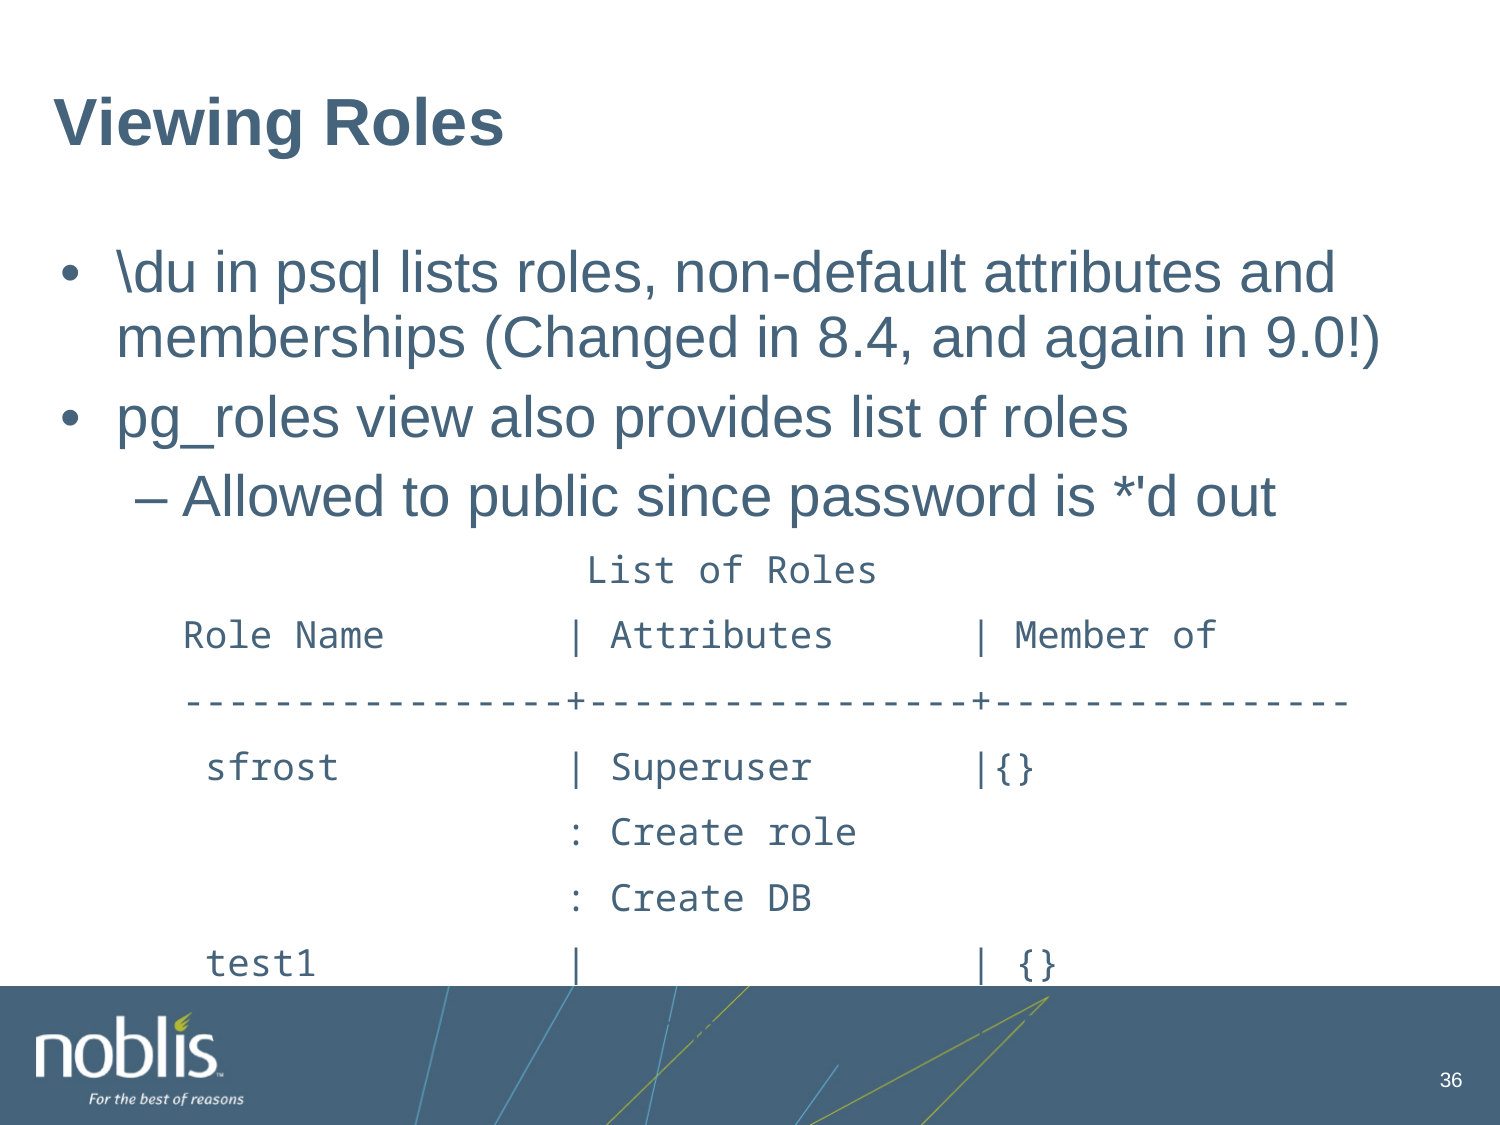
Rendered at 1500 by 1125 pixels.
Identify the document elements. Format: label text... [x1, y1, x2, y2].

picture [0, 986, 1500, 1125]
list \du in psql lists roles, non-default attributes and memberships (Changed in 8.4, and again in 9.0!) pg_roles view also provides list of roles Allowed to public since password is *'d out List of Roles Role Name | Attributes | Member of -----------------+-----------------+---------------- sfrost | Superuser |{} : Create role : Create DB test1 | | {} t2 | Cannot login | {t1} [60, 239, 1437, 989]
title Viewing Roles [53, 38, 1438, 211]
